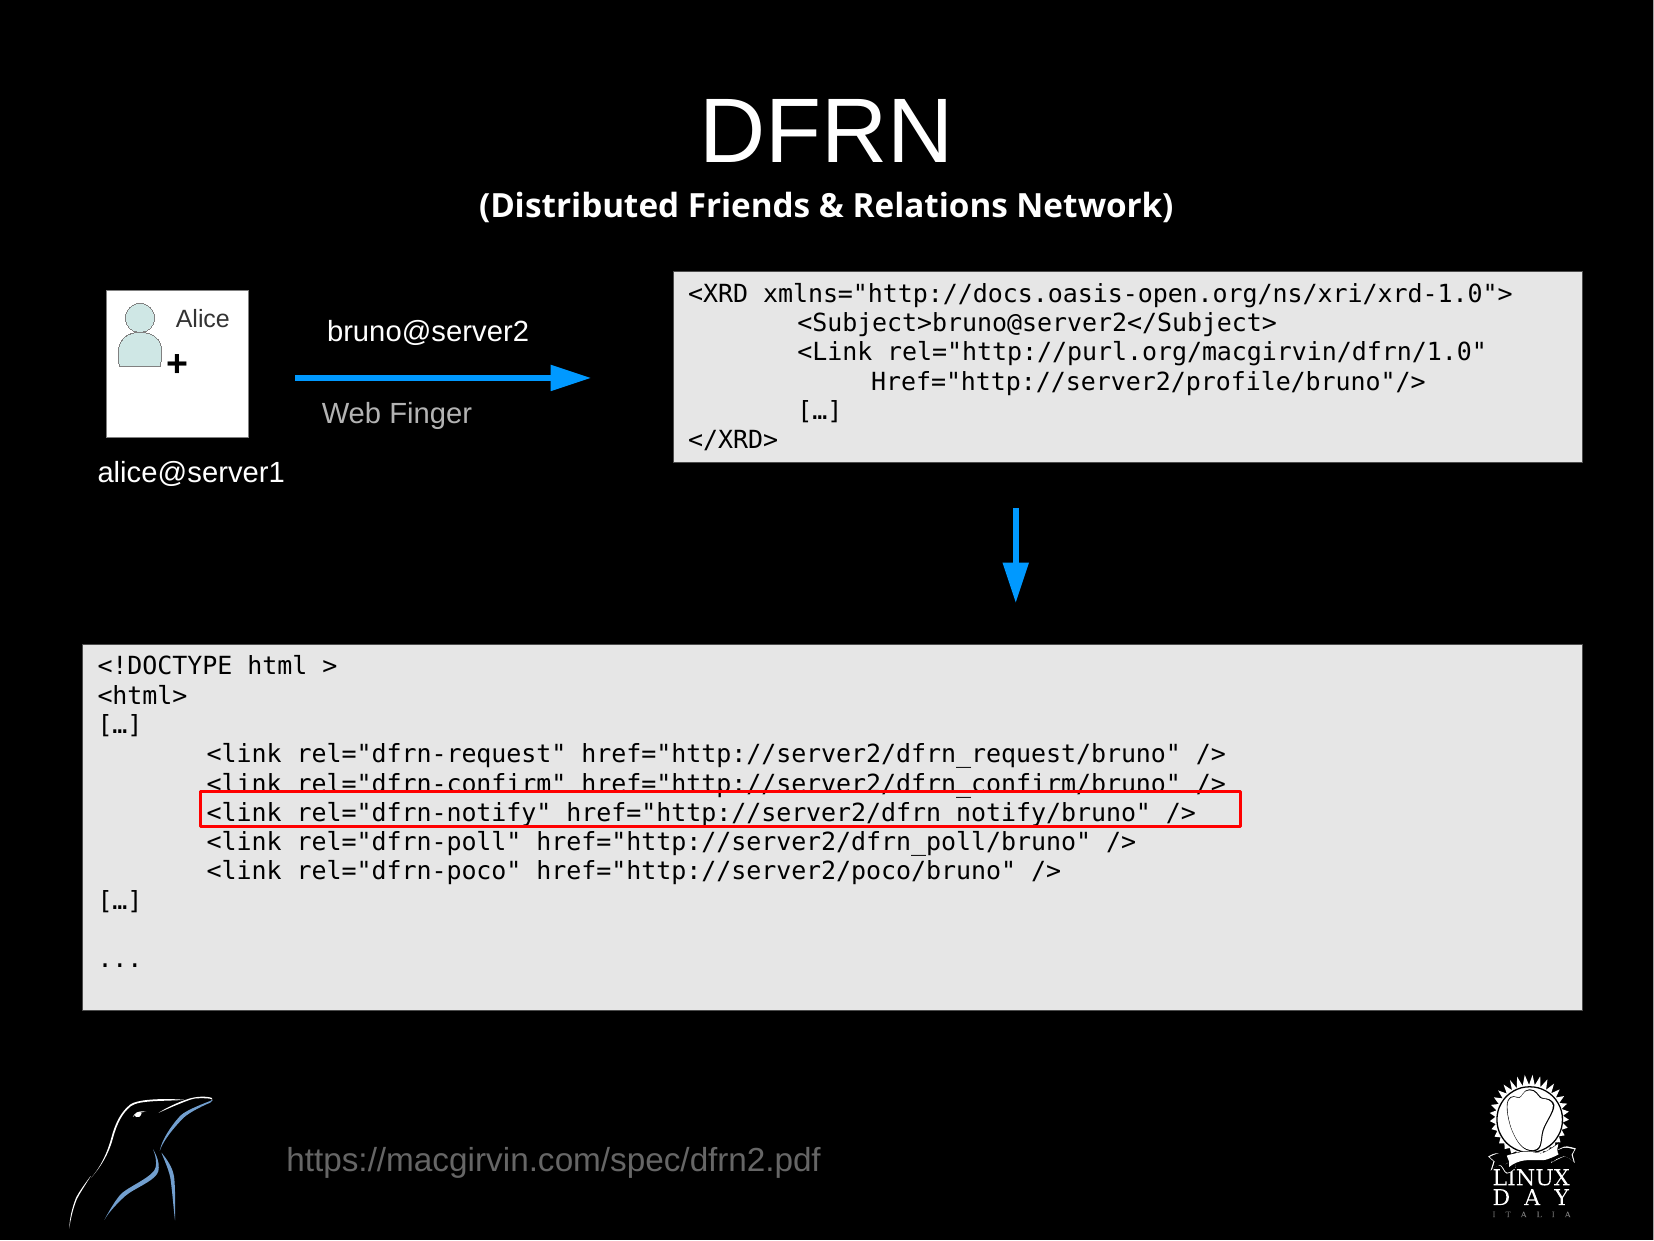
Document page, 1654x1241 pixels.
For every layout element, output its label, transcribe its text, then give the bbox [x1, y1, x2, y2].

title DFRN (Distributed Friends & Relations Network) [82, 49, 1571, 257]
text_box Web Finger [307, 389, 559, 438]
list [82, 290, 1571, 644]
text_box Alice [160, 297, 245, 341]
text_box <!DOCTYPE html > <html> […] <link rel="dfrn-request" href="http://server2/dfrn_request/bruno" /> <link rel="dfrn-confirm" href="http://server2/dfrn_confirm/bruno" /> <link rel="dfrn-notify" href="http://server2/dfrn_notify/bruno" /> <link rel="dfrn-poll" href="http://server2/dfrn_poll/bruno" /> <link rel="dfrn-poco" href="http://server2/poco/bruno" /> […] ... [82, 644, 1583, 1011]
text_box <XRD xmlns="http://docs.oasis-open.org/ns/xri/xrd-1.0"> <Subject>bruno@server2</Subject> <Link rel="http://purl.org/macgirvin/dfrn/1.0" Href="http://server2/profile/bruno"/> […] </XRD> [673, 271, 1583, 463]
text_box alice@server1 [82, 448, 371, 497]
text_box [118, 303, 162, 367]
text_box https://macgirvin.com/spec/dfrn2.pdf [271, 1133, 1441, 1186]
text_box bruno@server2 [312, 307, 615, 355]
text_box + [106, 290, 249, 438]
